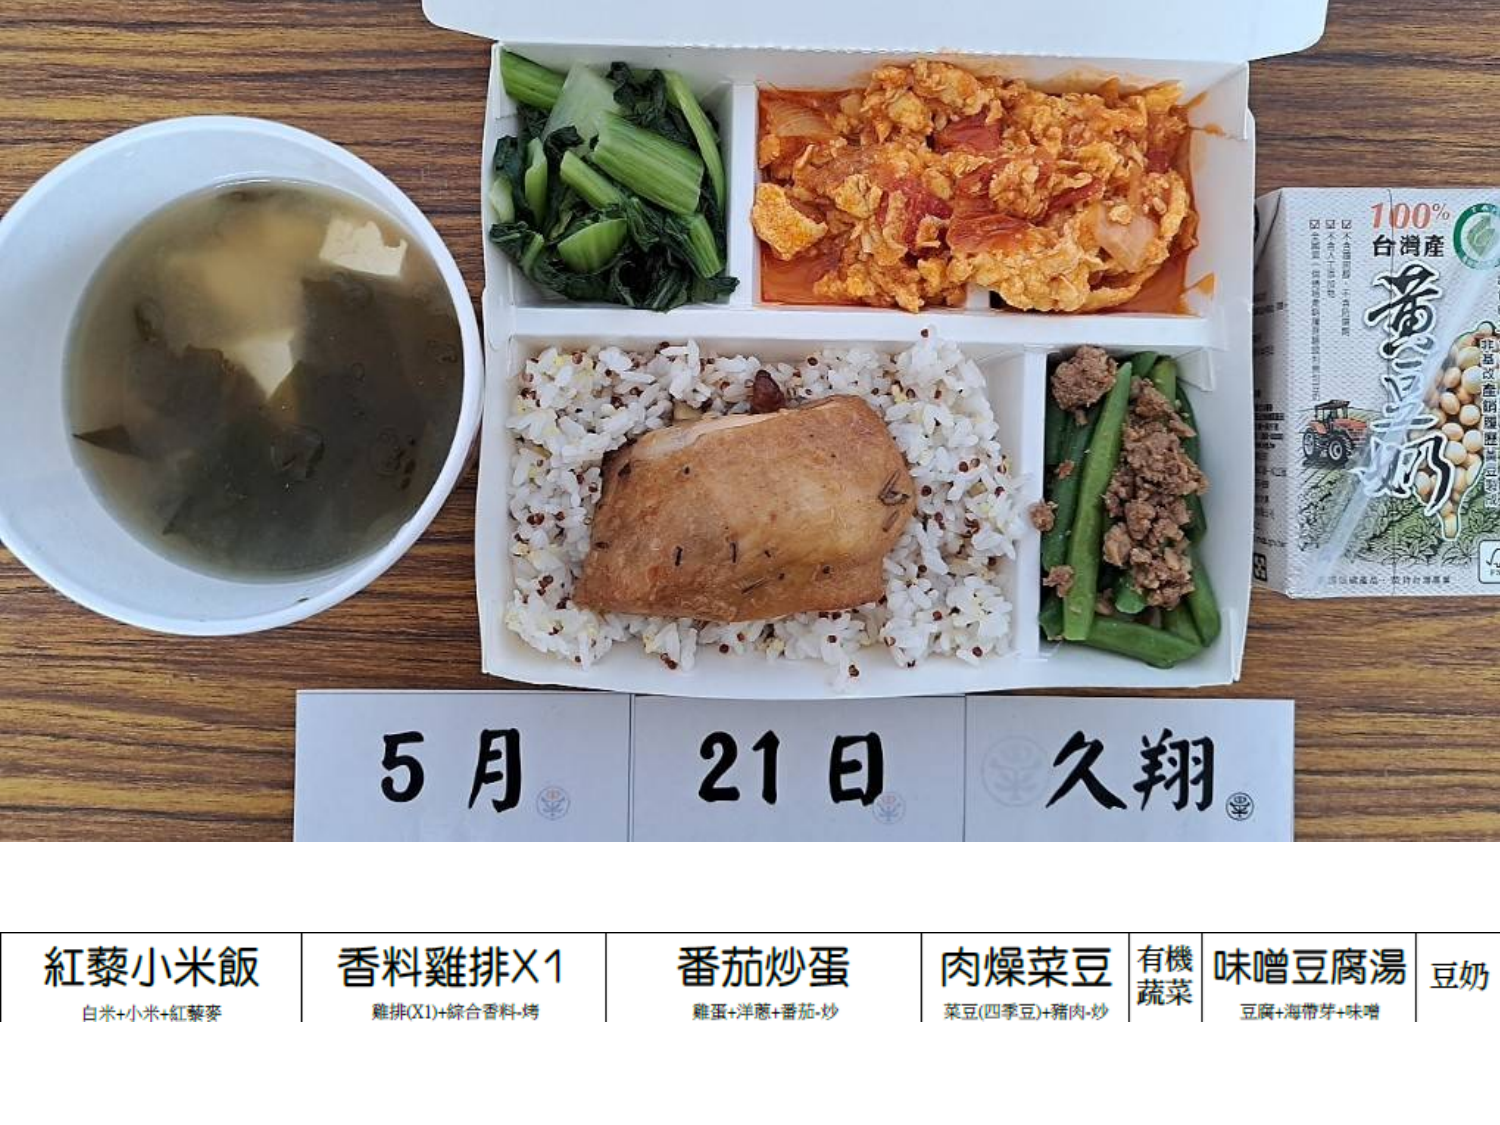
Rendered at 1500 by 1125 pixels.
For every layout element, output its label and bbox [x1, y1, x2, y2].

picture [0, 932, 1500, 1022]
picture [0, 0, 1500, 842]
